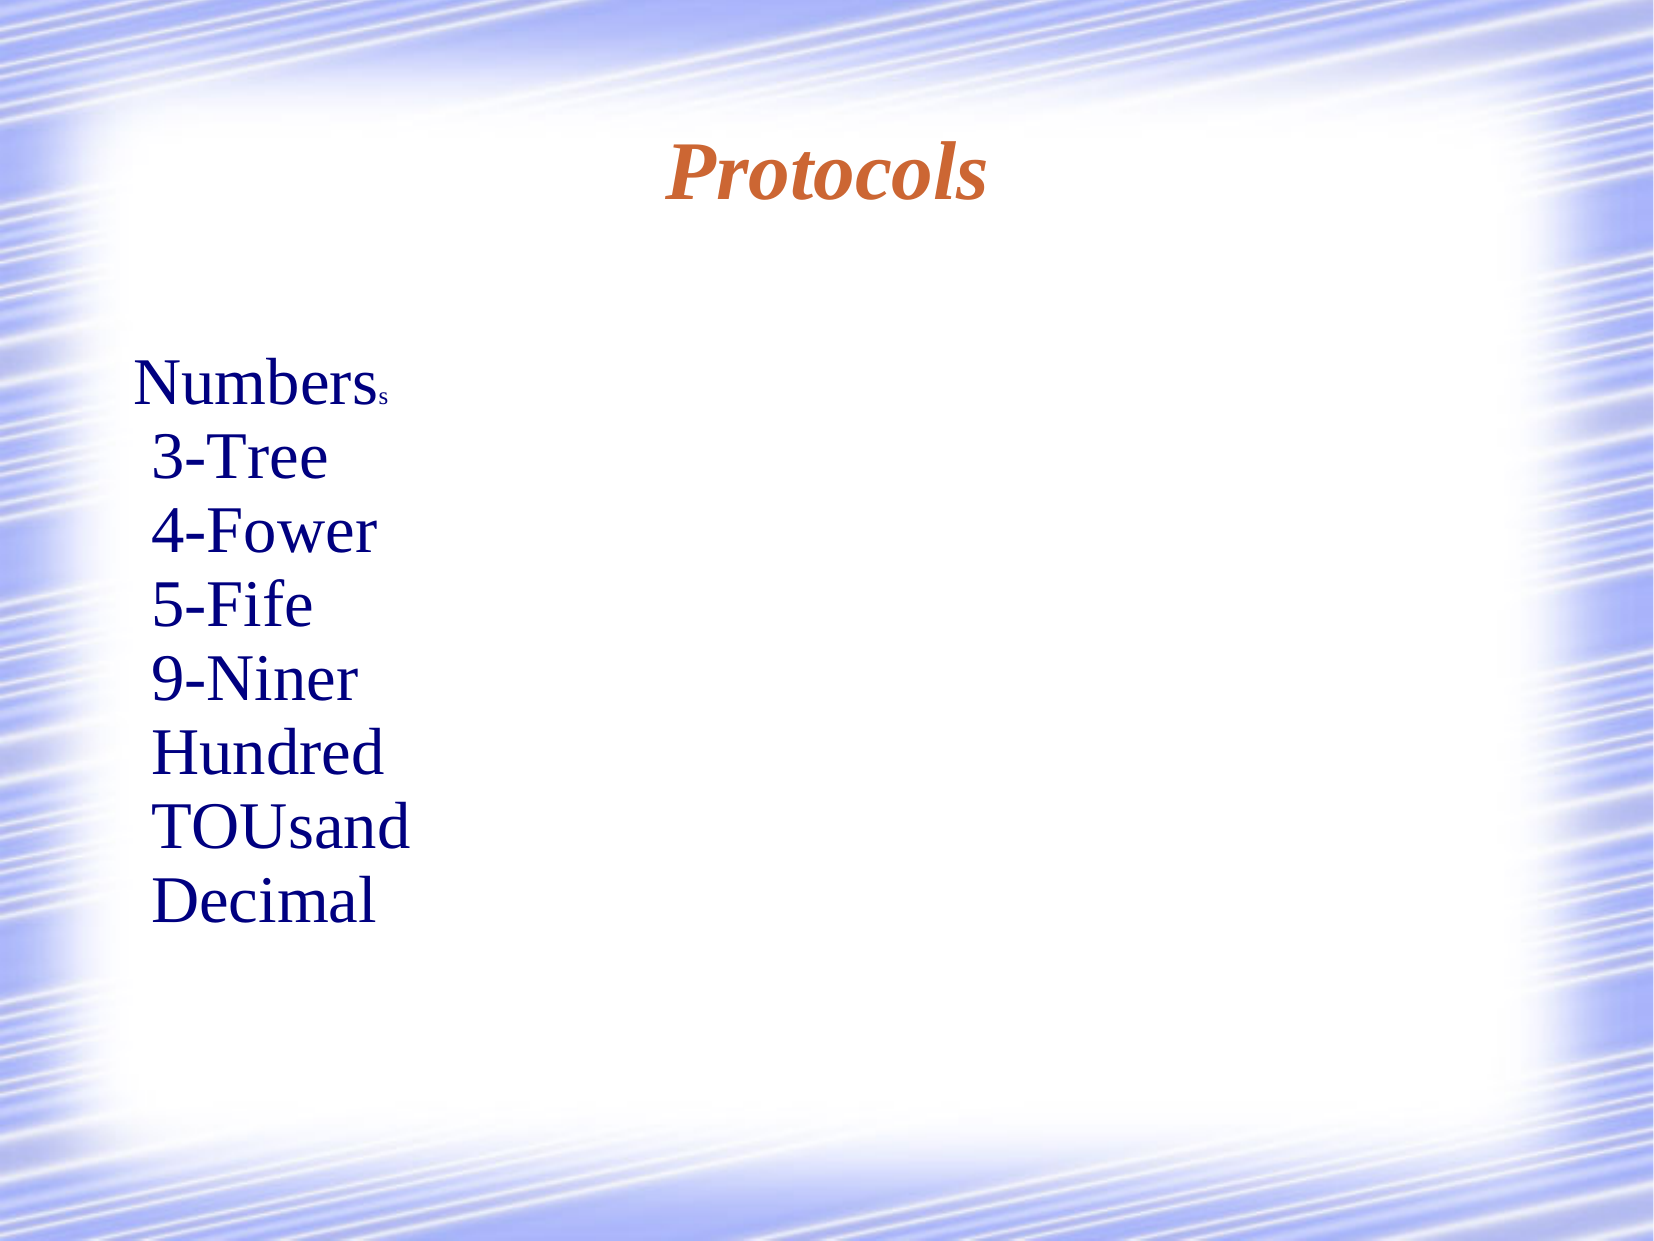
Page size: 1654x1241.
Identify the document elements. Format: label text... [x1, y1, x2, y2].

picture [0, 0, 1654, 1241]
title Protocols [121, 67, 1534, 275]
list Numberss 3-Tree 4-Fower 5-Fife 9-Niner Hundred TOUsand Decimal [121, 344, 1534, 1127]
